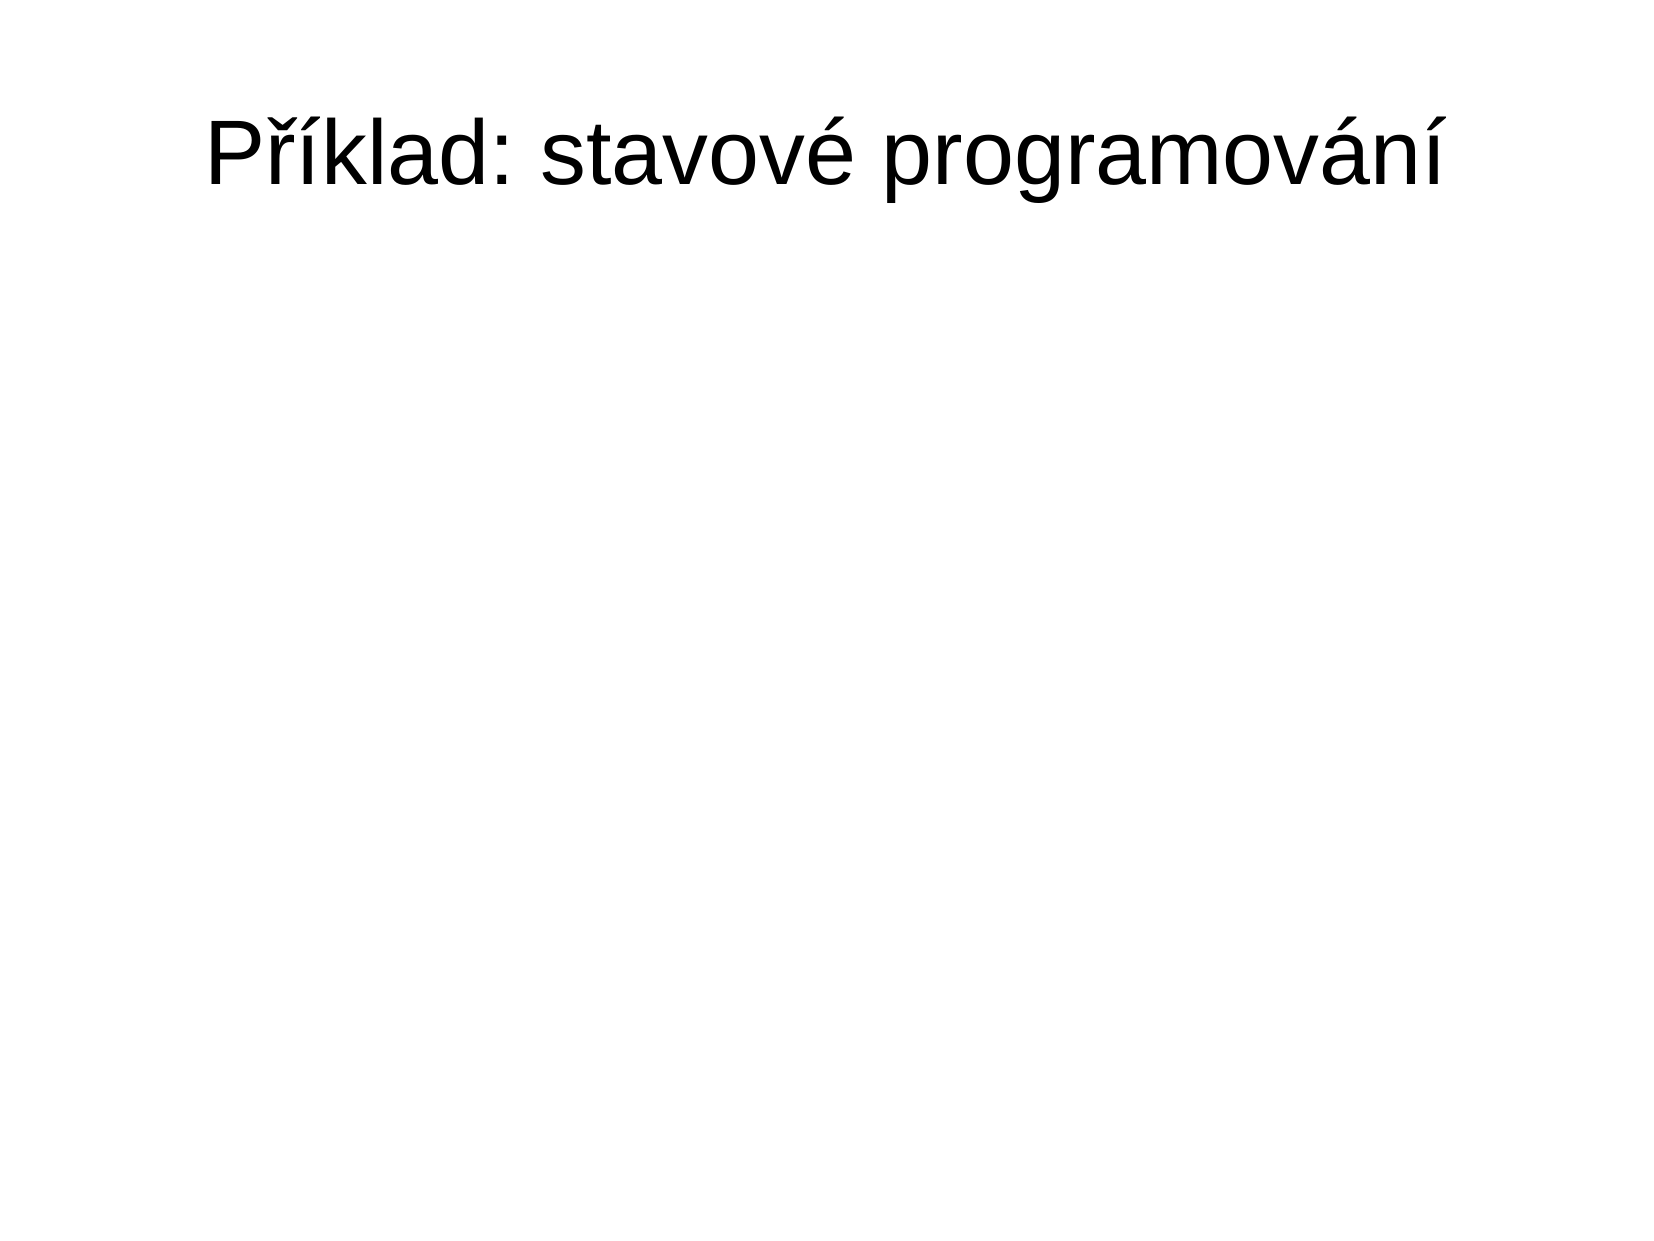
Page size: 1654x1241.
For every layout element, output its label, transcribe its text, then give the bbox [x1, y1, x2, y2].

title Příklad: stavové programování [82, 56, 1571, 250]
